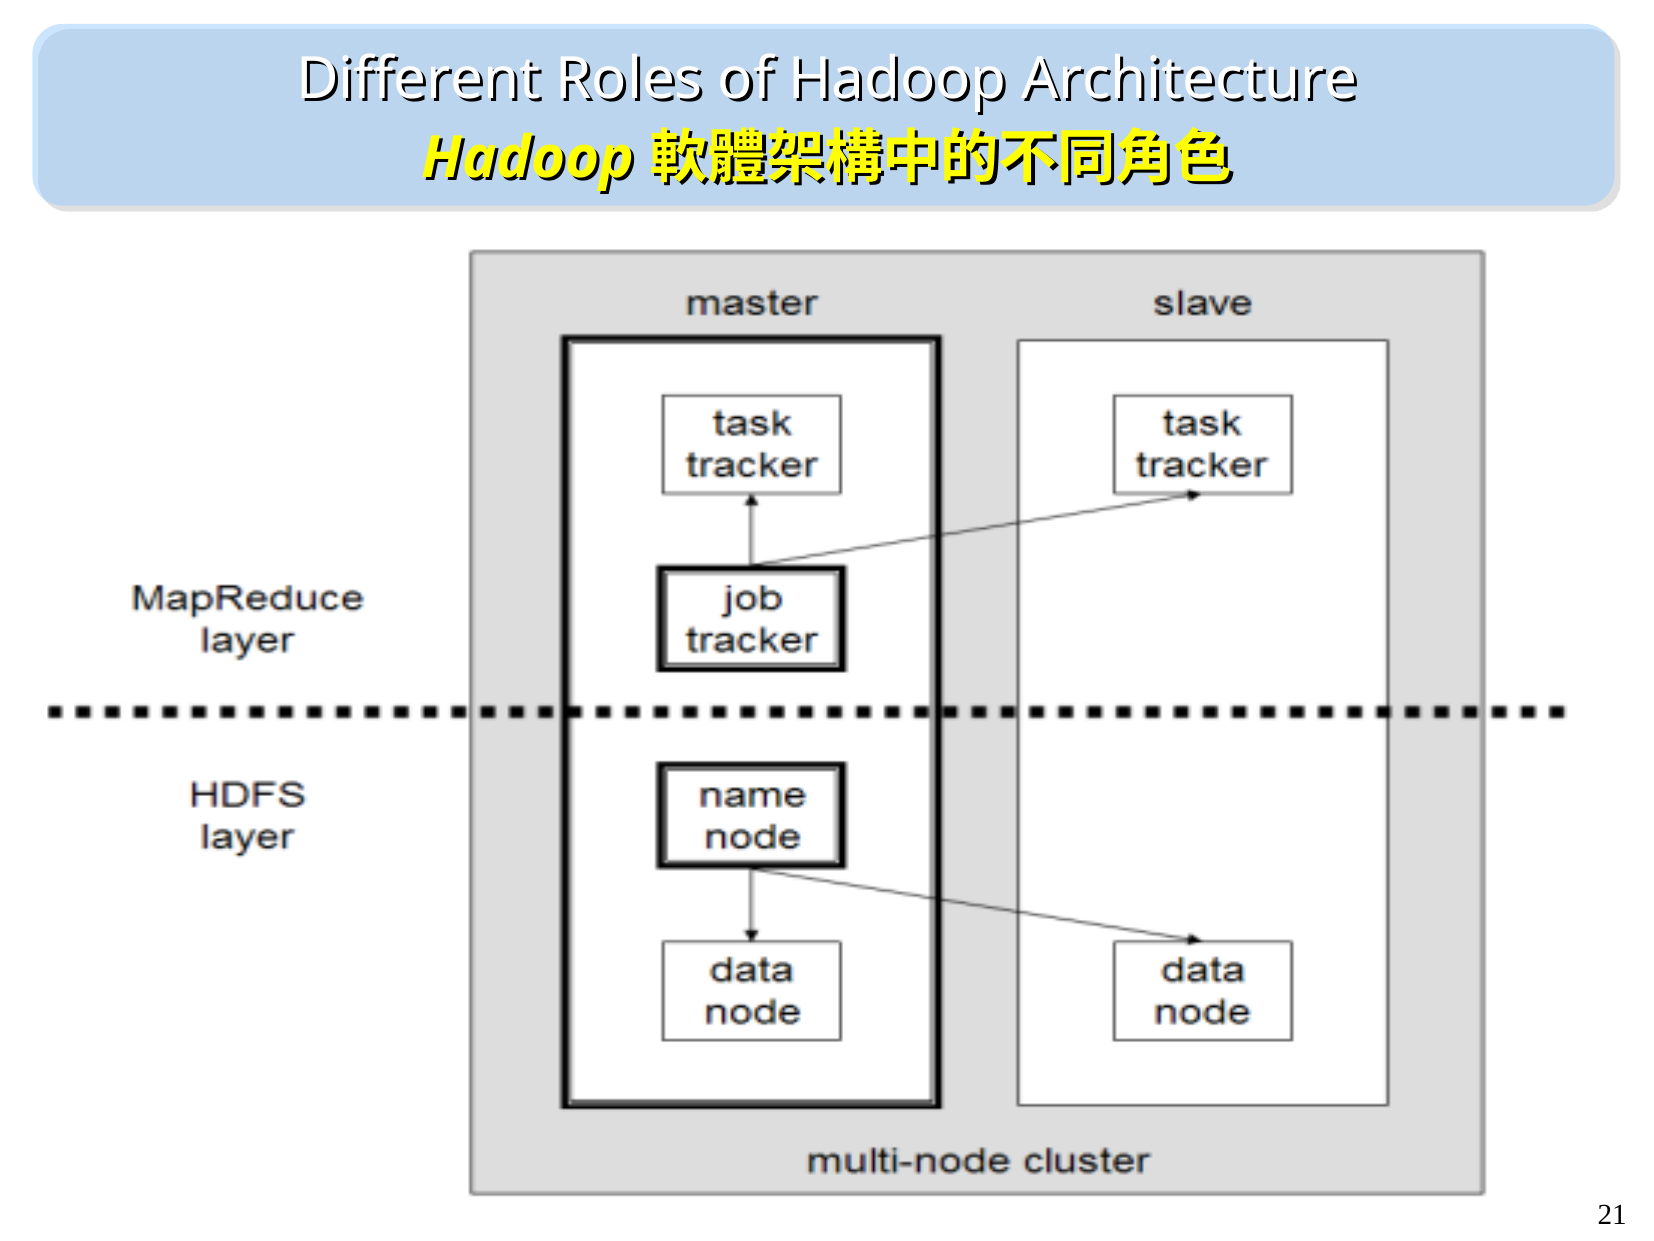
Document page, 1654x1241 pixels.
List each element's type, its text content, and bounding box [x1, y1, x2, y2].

title Different Roles of Hadoop Architecture Hadoop軟體架構中的不同角色 [123, 28, 1530, 204]
text_box [32, 23, 1615, 206]
picture [31, 236, 1595, 1211]
